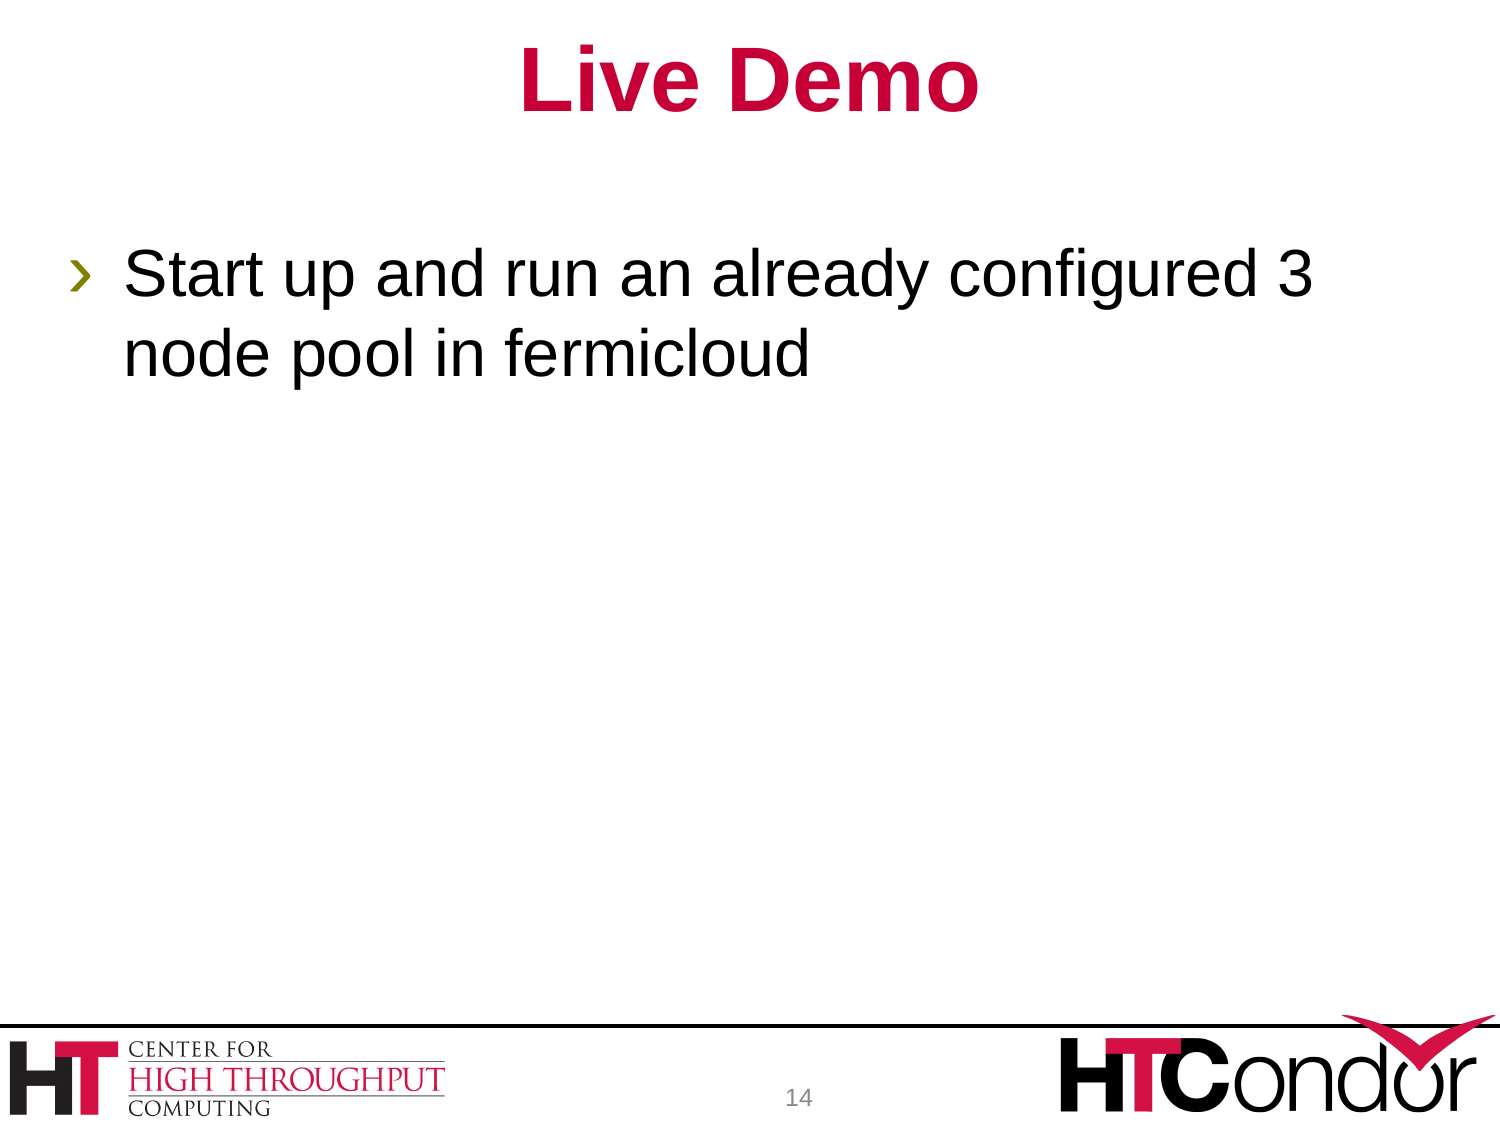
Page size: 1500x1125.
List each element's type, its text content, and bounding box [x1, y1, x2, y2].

picture [1055, 1014, 1500, 1119]
list Start up and run an already configured 3 node pool in fermicloud [52, 222, 1431, 916]
picture [0, 1029, 454, 1125]
title Live Demo [0, 0, 1500, 150]
text_box <number> [624, 1066, 975, 1125]
